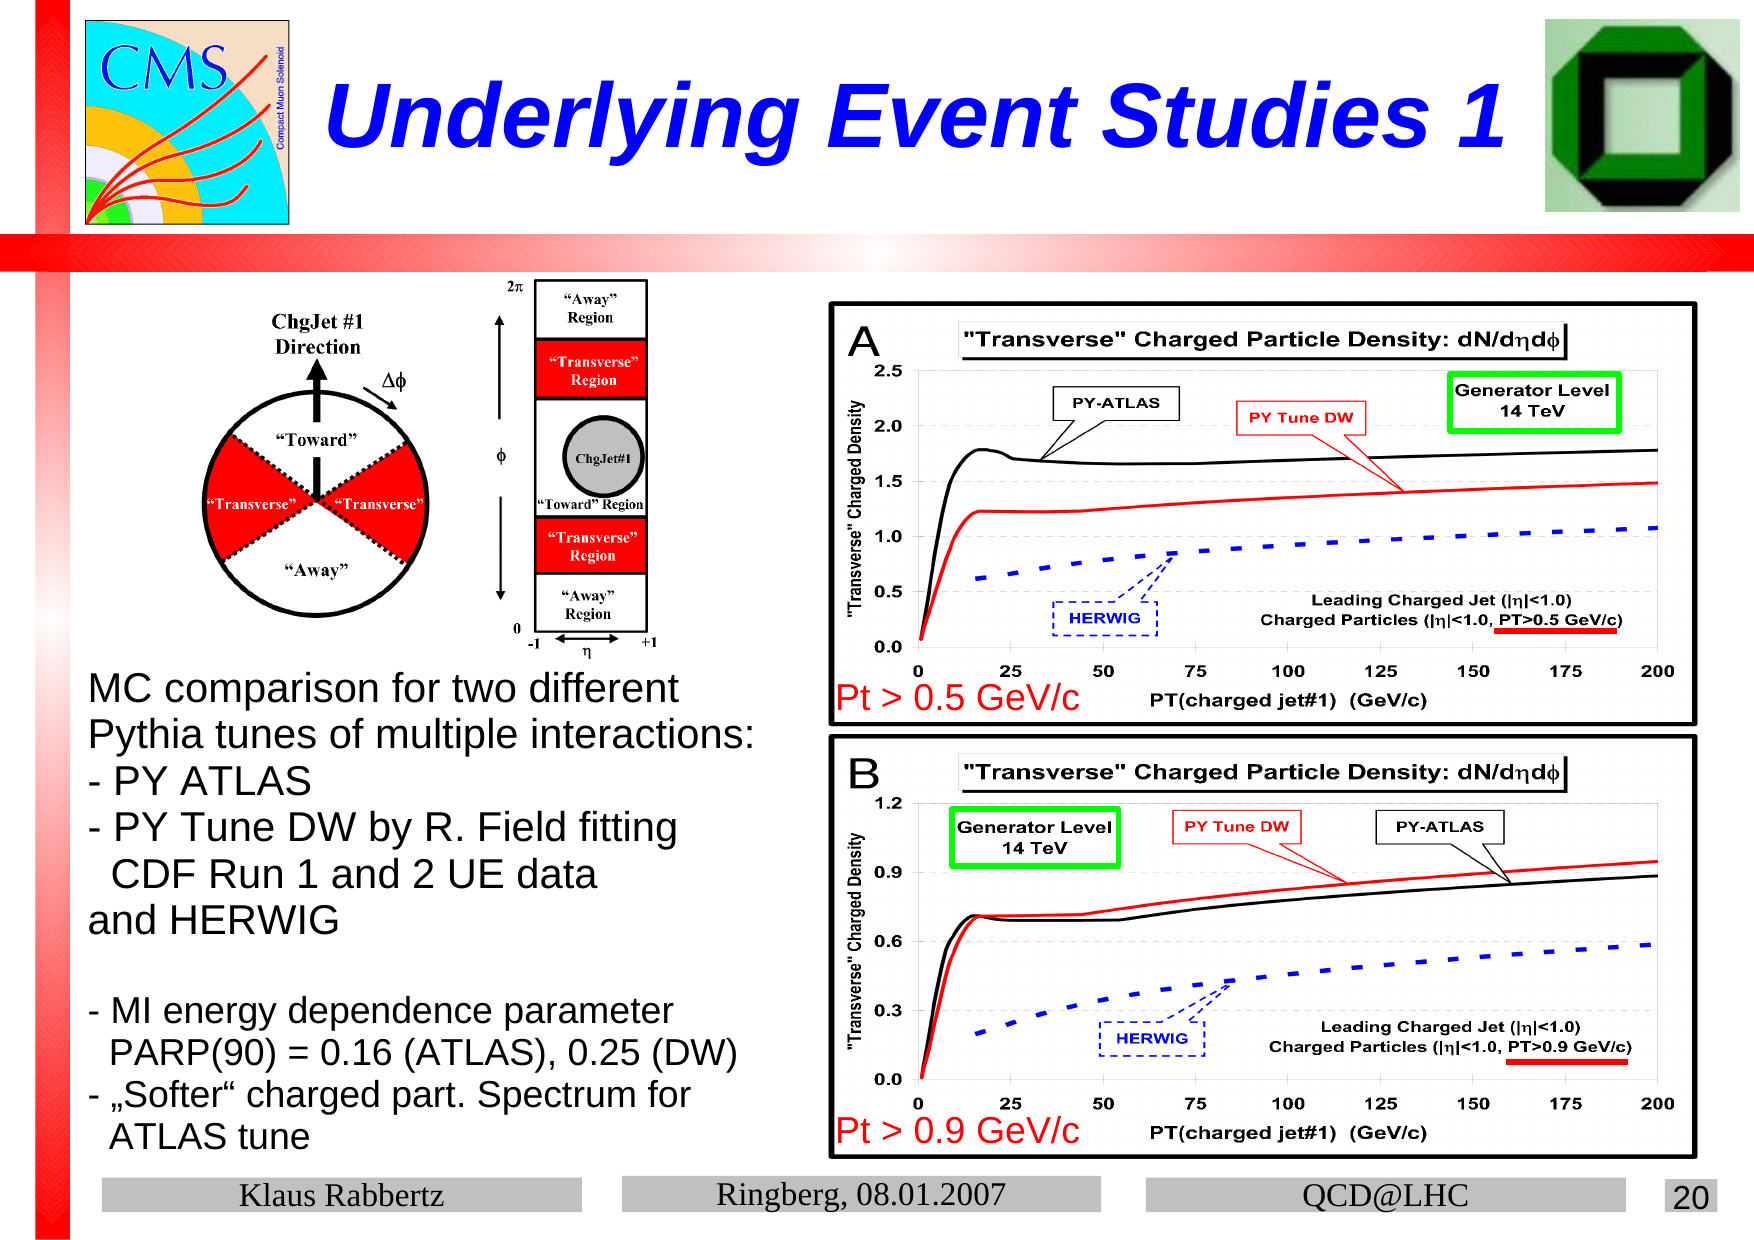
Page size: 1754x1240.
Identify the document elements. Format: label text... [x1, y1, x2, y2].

picture [201, 278, 657, 660]
title Underlying Event Studies 1 [317, 11, 1517, 219]
text_box Pt > 0.5 GeV/c [835, 676, 1081, 719]
picture [828, 301, 1698, 1160]
text_box MC comparison for two different Pythia tunes of multiple interactions: - PY ATLAS - PY Tune DW by R. Field fitting CDF Run 1 and 2 UE data and HERWIG - MI energy dependence parameter PARP(90) = 0.16 (ATLAS), 0.25 (DW) - „Softer“ charged part. Spectrum for ATLAS tune [87, 664, 756, 1158]
text_box Pt > 0.9 GeV/c [835, 1109, 1081, 1152]
picture [84, 19, 290, 225]
picture [1545, 19, 1740, 212]
